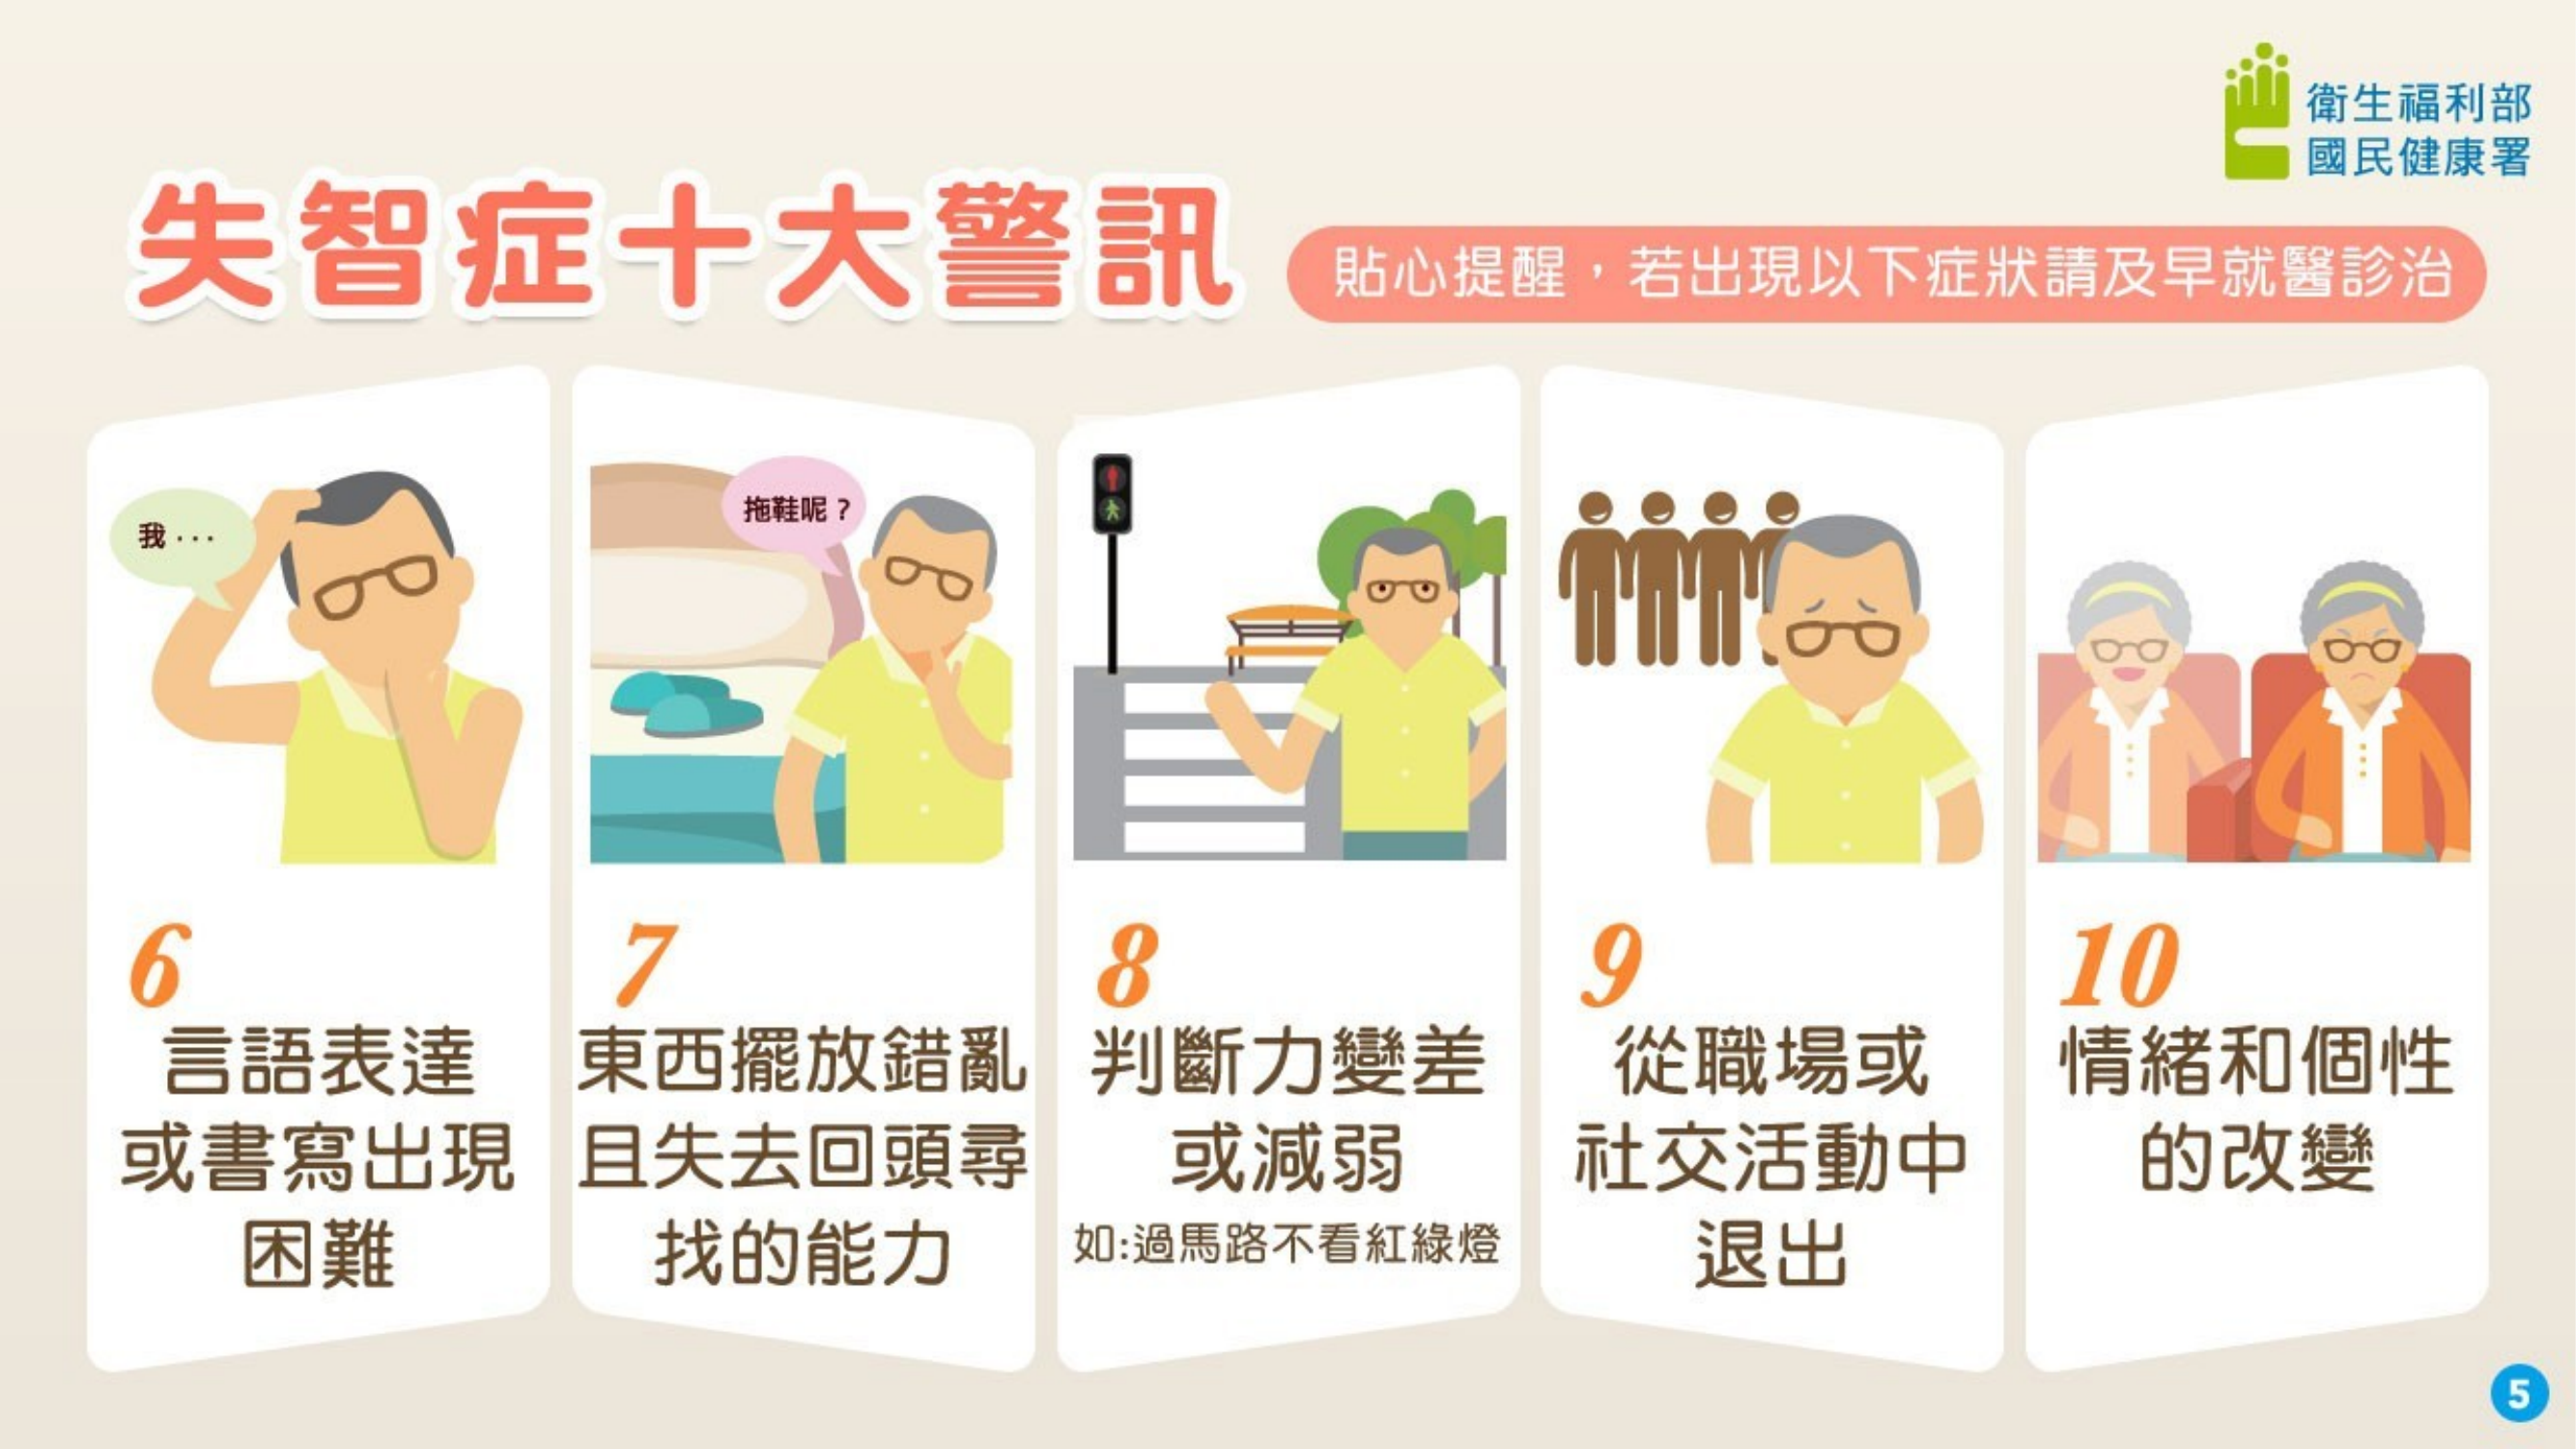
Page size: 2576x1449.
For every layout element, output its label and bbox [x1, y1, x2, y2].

text_box [0, 0, 2576, 1449]
